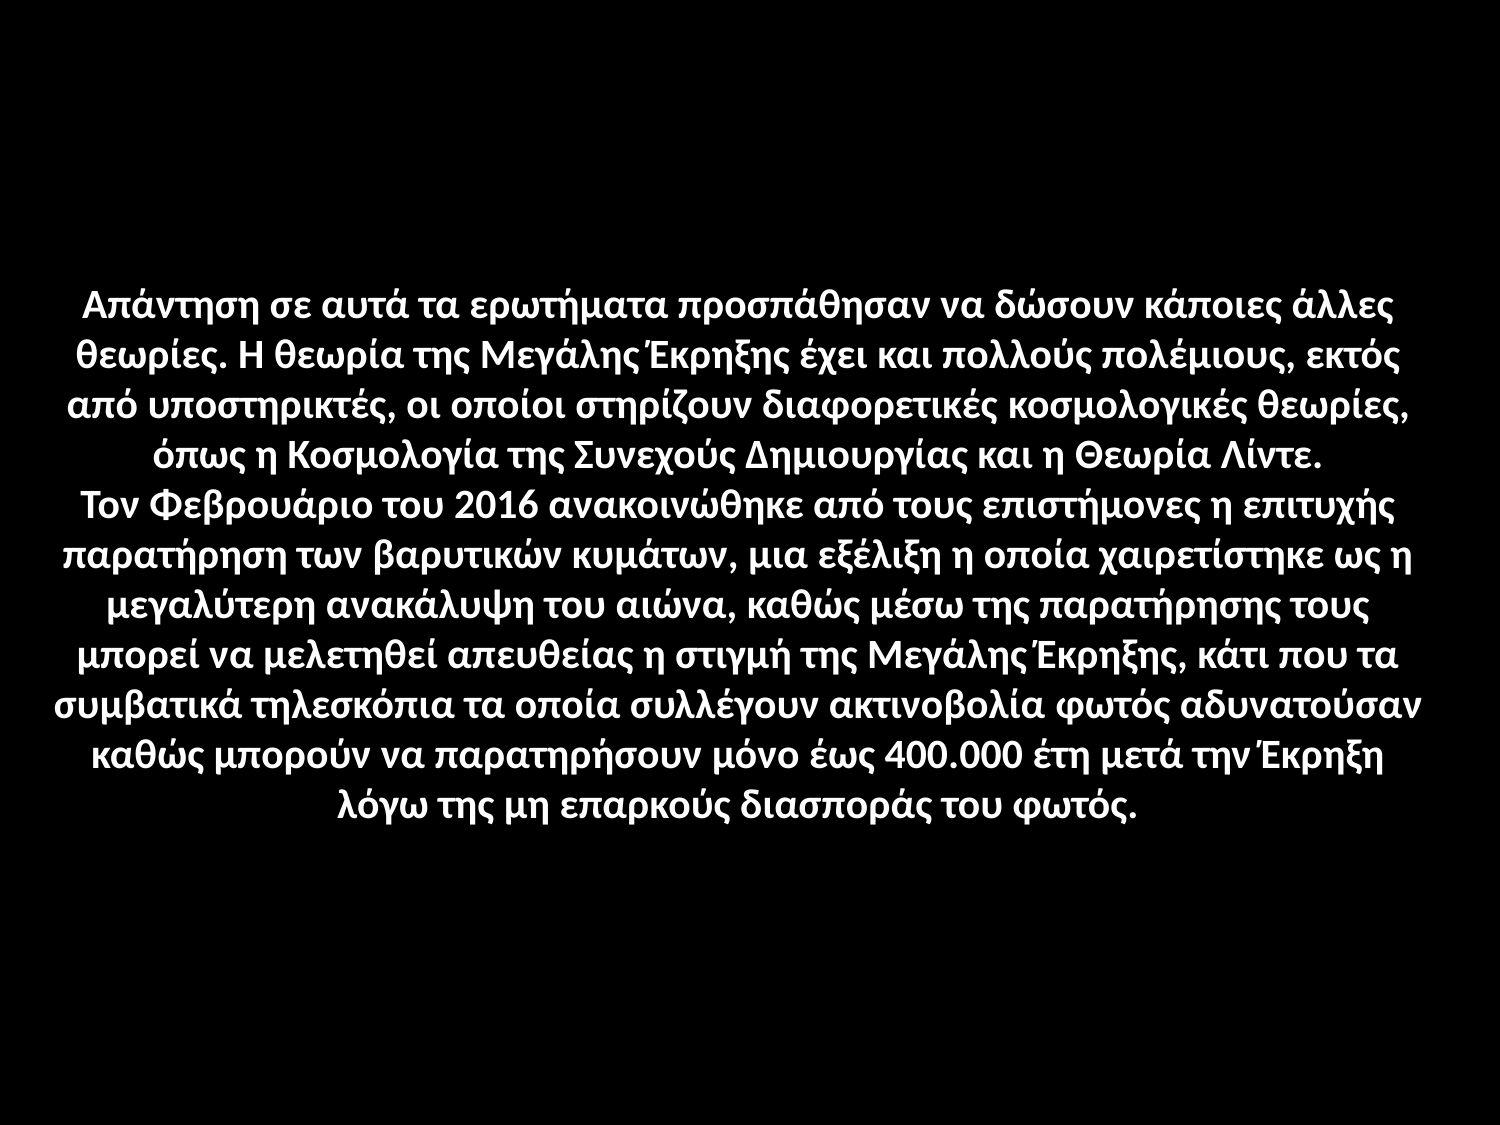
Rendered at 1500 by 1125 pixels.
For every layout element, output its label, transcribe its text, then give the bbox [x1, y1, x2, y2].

text_box Απάντηση σε αυτά τα ερωτήματα προσπάθησαν να δώσουν κάποιες άλλες θεωρίες. Η θεωρία της Μεγάλης Έκρηξης έχει και πολλούς πολέμιους, εκτός από υποστηρικτές, οι οποίοι στηρίζουν διαφορετικές κοσμολογικές θεωρίες, όπως η Κοσμολογία της Συνεχούς Δημιουργίας και η Θεωρία Λίντε. Τον Φεβρουάριο του 2016 ανακοινώθηκε από τους επιστήμονες η επιτυχής παρατήρηση των βαρυτικών κυμάτων, μια εξέλιξη η οποία χαιρετίστηκε ως η μεγαλύτερη ανακάλυψη του αιώνα, καθώς μέσω της παρατήρησης τους μπορεί να μελετηθεί απευθείας η στιγμή της Μεγάλης Έκρηξης, κάτι που τα συμβατικά τηλεσκόπια τα οποία συλλέγουν ακτινοβολία φωτός αδυνατούσαν καθώς μπορούν να παρατηρήσουν μόνο έως 400.000 έτη μετά την Έκρηξη λόγω της μη επαρκούς διασποράς του φωτός. [35, 269, 1442, 835]
